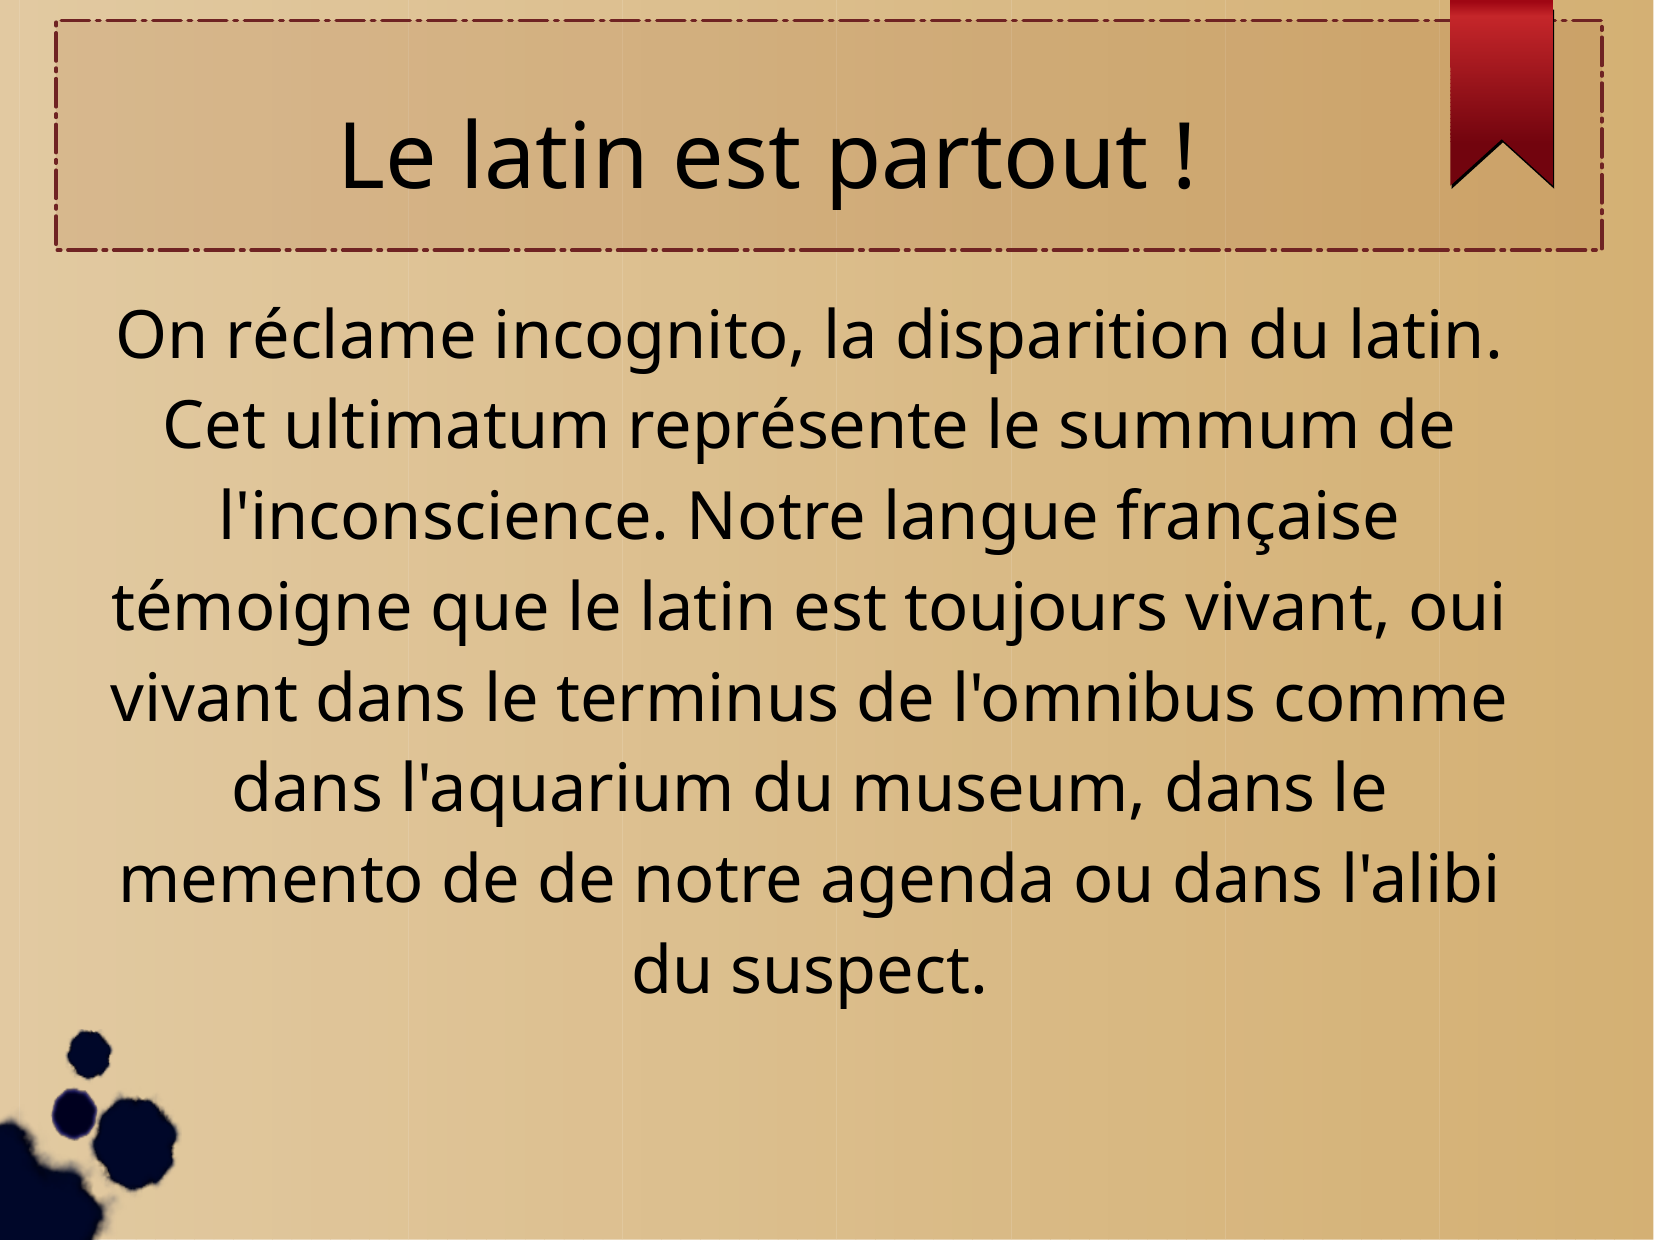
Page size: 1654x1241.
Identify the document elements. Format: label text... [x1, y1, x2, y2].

title Le latin est partout ! [82, 49, 1453, 257]
subtitle On réclame incognito, la disparition du latin. Cet ultimatum représente le summum de l'inconscience. Notre langue française témoigne que le latin est toujours vivant, oui vivant dans le terminus de l'omnibus comme dans l'aquarium du museum, dans le memento de de notre agenda ou dans l'alibi du suspect. [82, 290, 1538, 1010]
